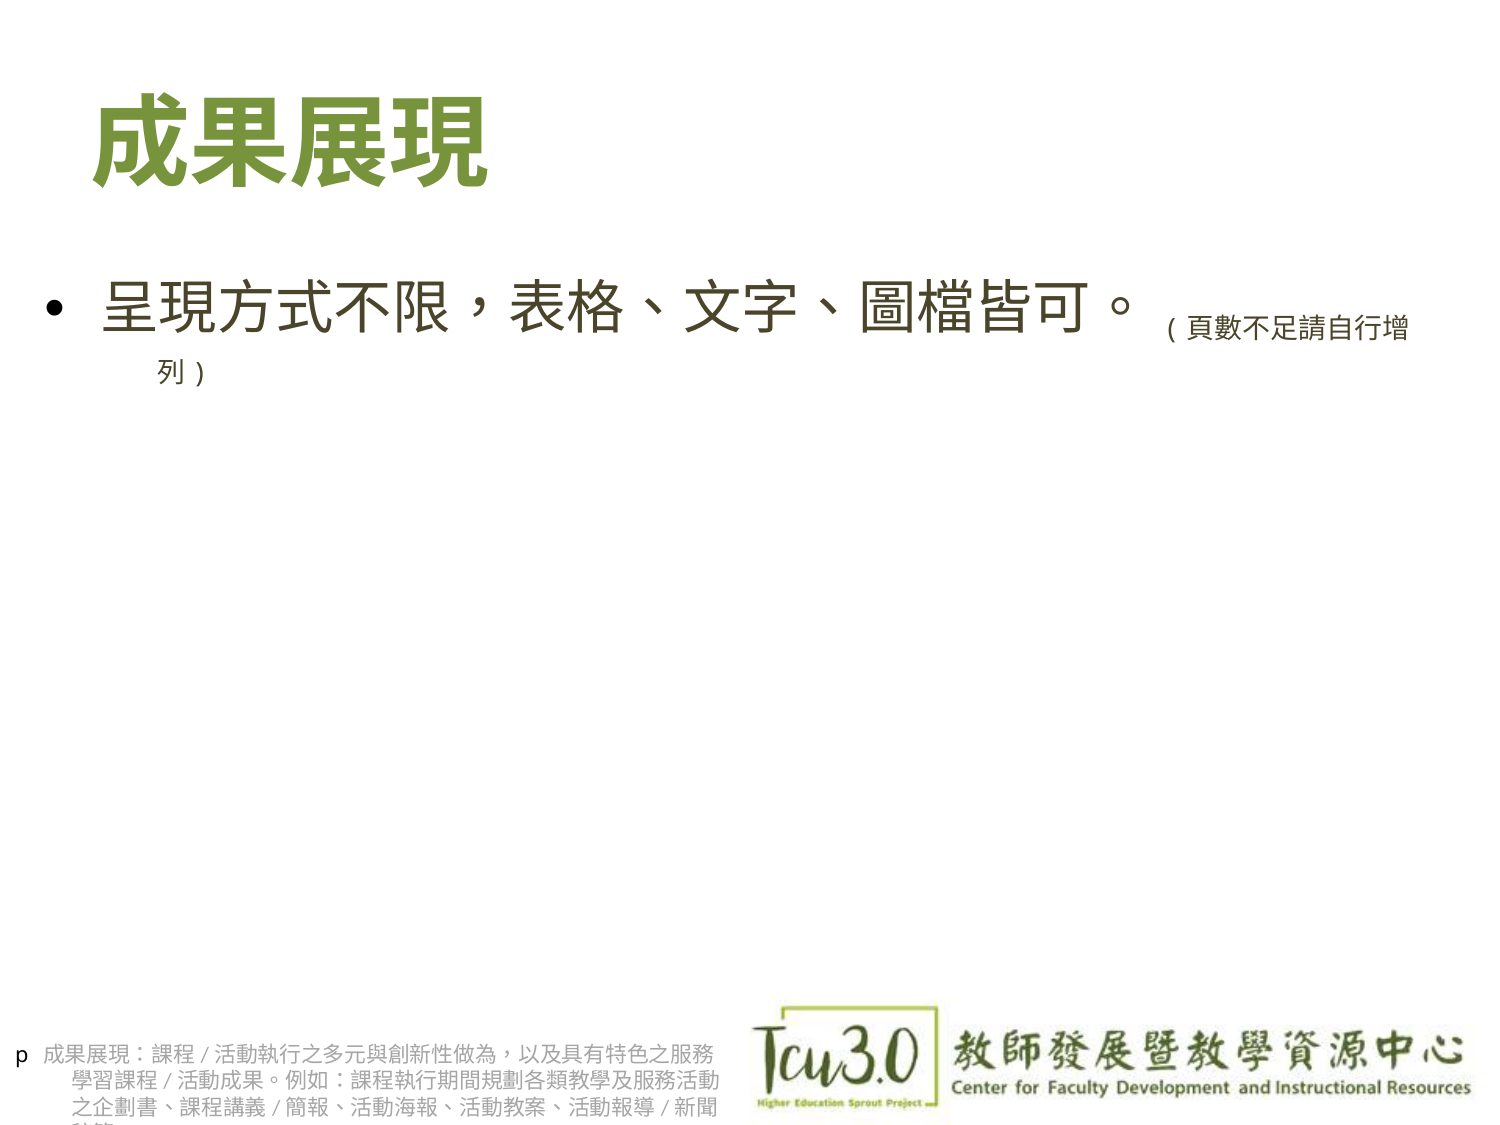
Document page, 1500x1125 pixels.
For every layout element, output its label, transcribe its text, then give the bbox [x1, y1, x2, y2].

text_box 成果展現：課程/活動執行之多元與創新性做為，以及具有特色之服務學習課程/活動成果。例如：課程執行期間規劃各類教學及服務活動之企劃書、課程講義/簡報、活動海報、活動教案、活動報導/新聞稿等。 [0, 1033, 751, 1125]
title 成果展現 [75, 45, 1426, 233]
list 呈現方式不限，表格、文字、圖檔皆可。(頁數不足請自行增列) [29, 262, 1471, 1005]
